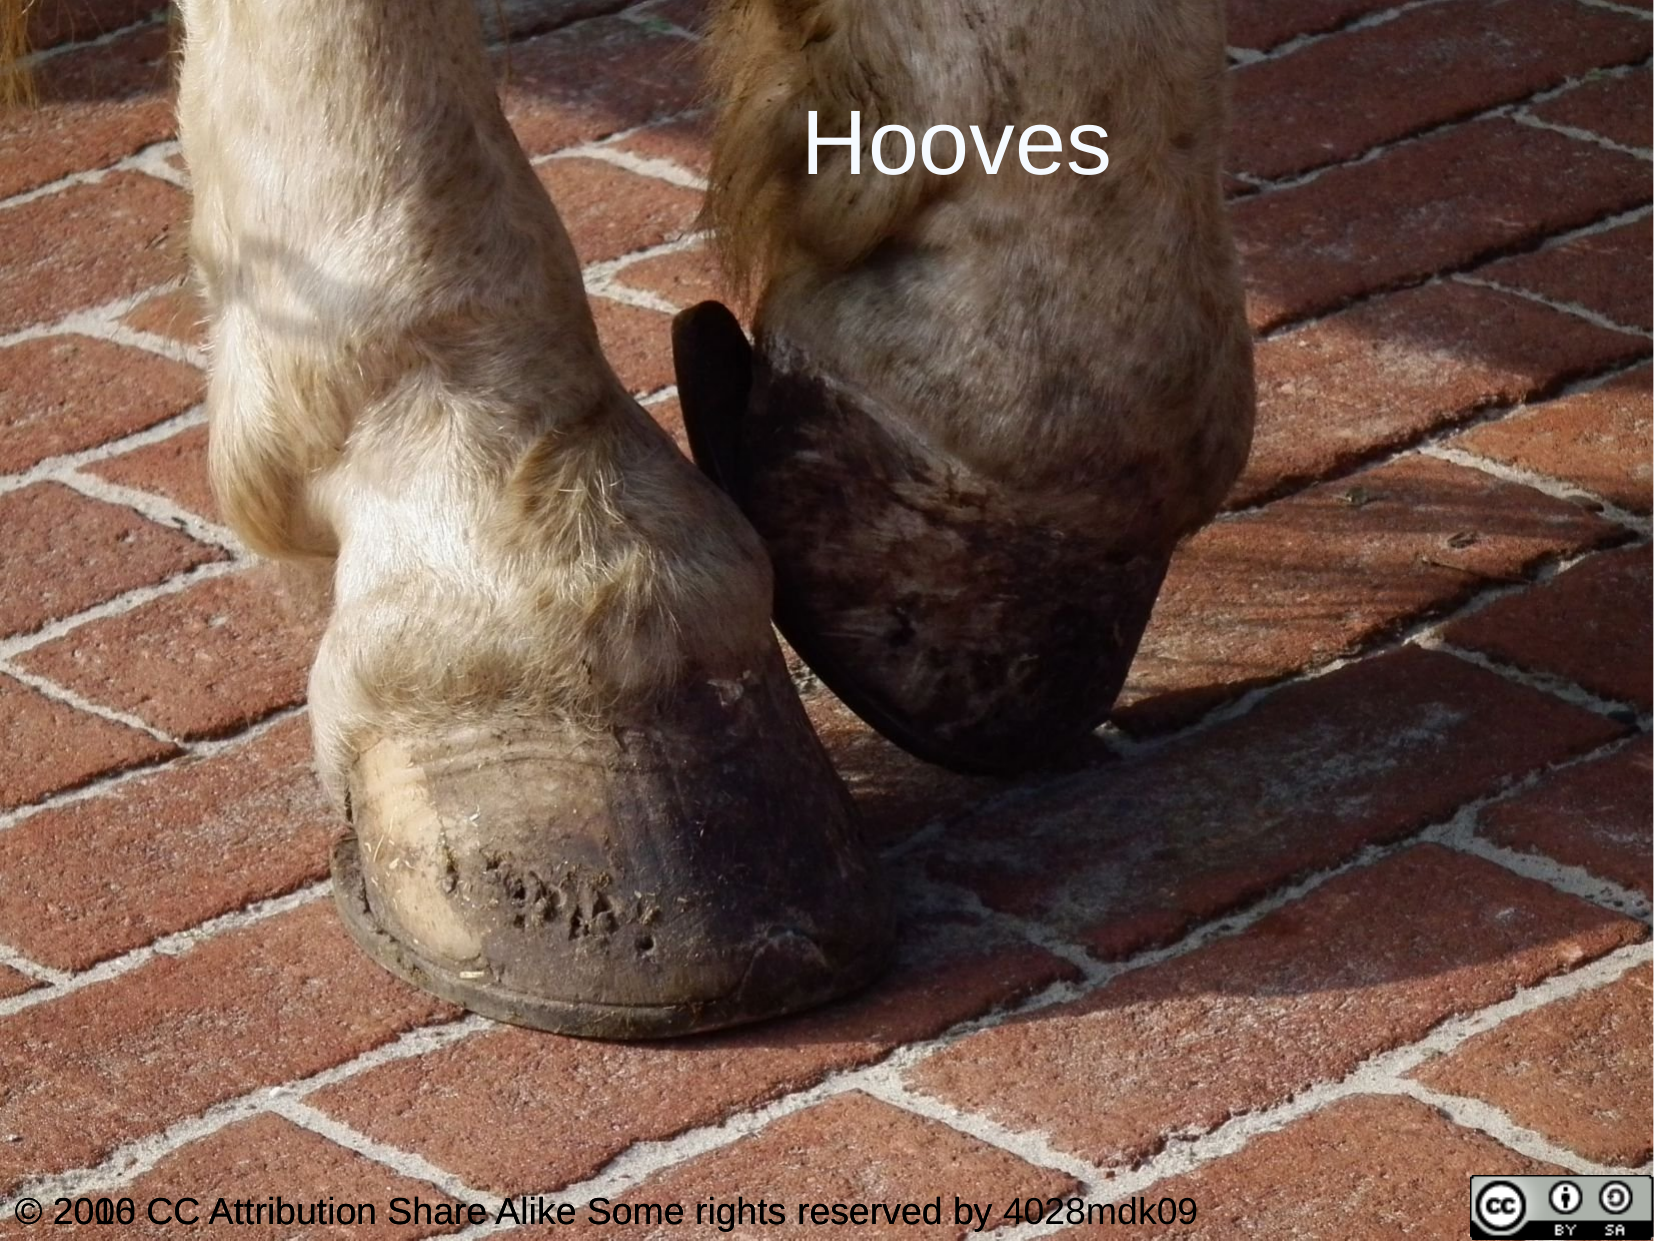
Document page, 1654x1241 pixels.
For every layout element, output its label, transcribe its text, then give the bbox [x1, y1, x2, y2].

text_box © 2010 CC Attribution Share Alike Some rights reserved by 4028mdk09 [0, 1182, 1470, 1240]
title Hooves [596, 39, 1319, 247]
picture [0, 0, 1654, 1241]
